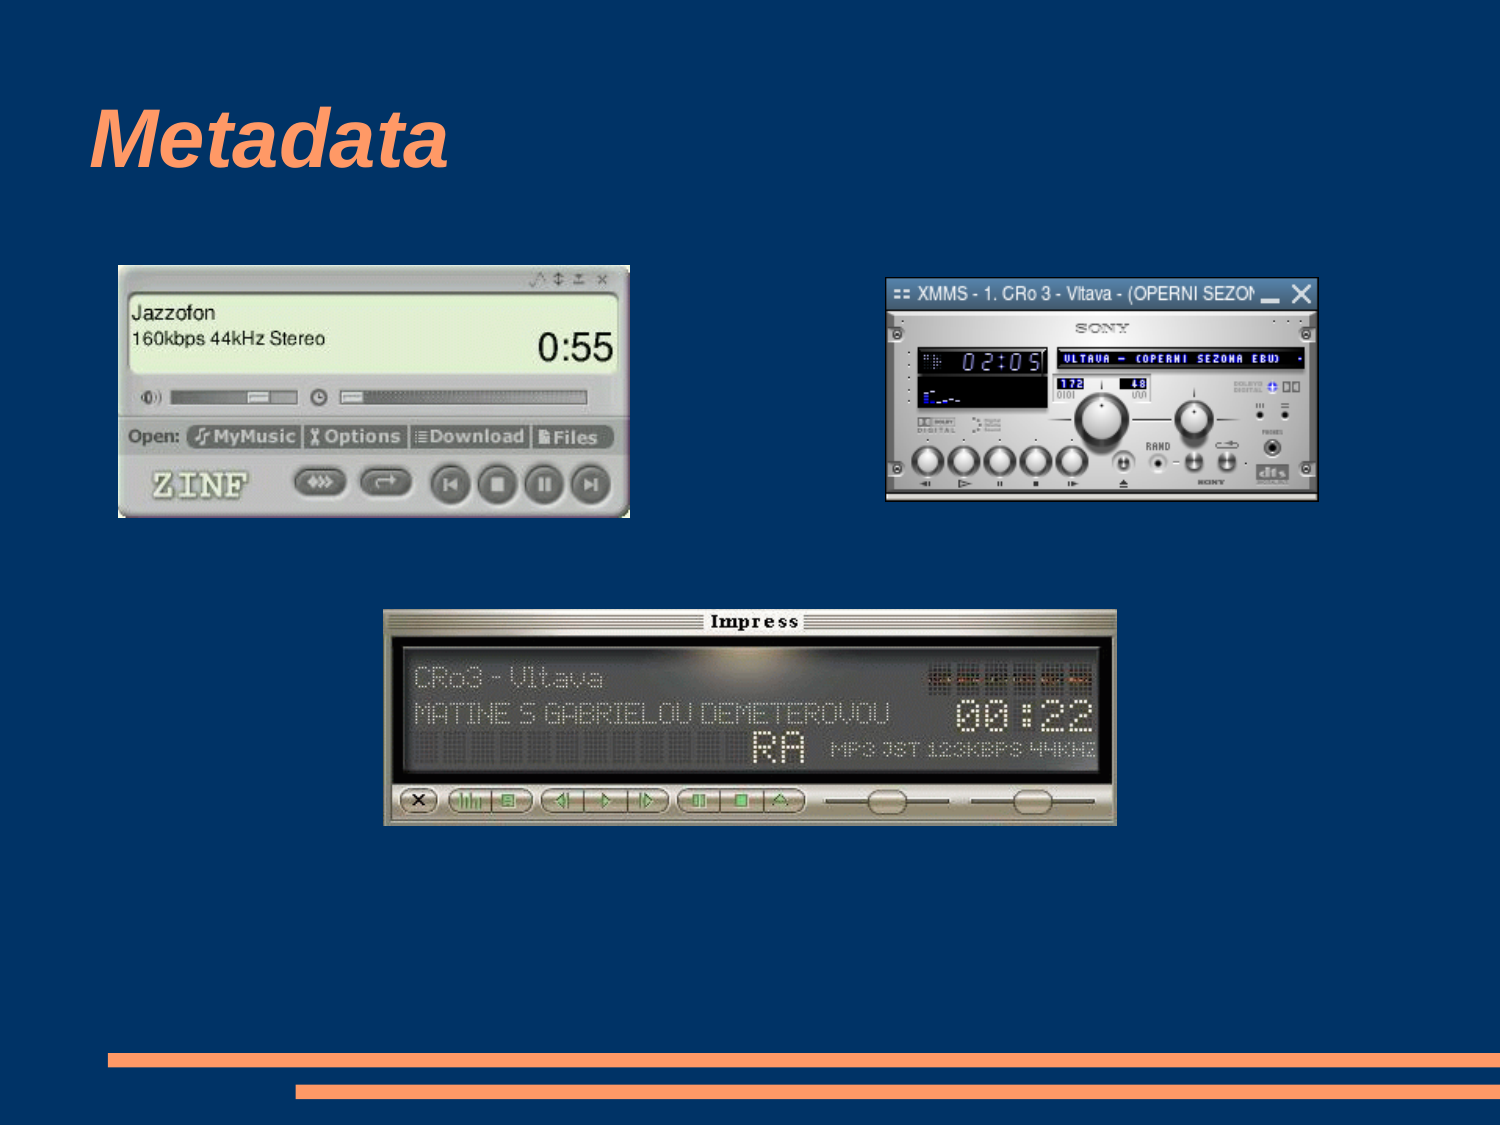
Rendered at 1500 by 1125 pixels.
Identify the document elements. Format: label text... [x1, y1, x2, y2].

picture [885, 277, 1319, 502]
picture [383, 609, 1117, 826]
list [75, 262, 1426, 1006]
title Metadata [75, 45, 1426, 233]
picture [118, 265, 630, 518]
